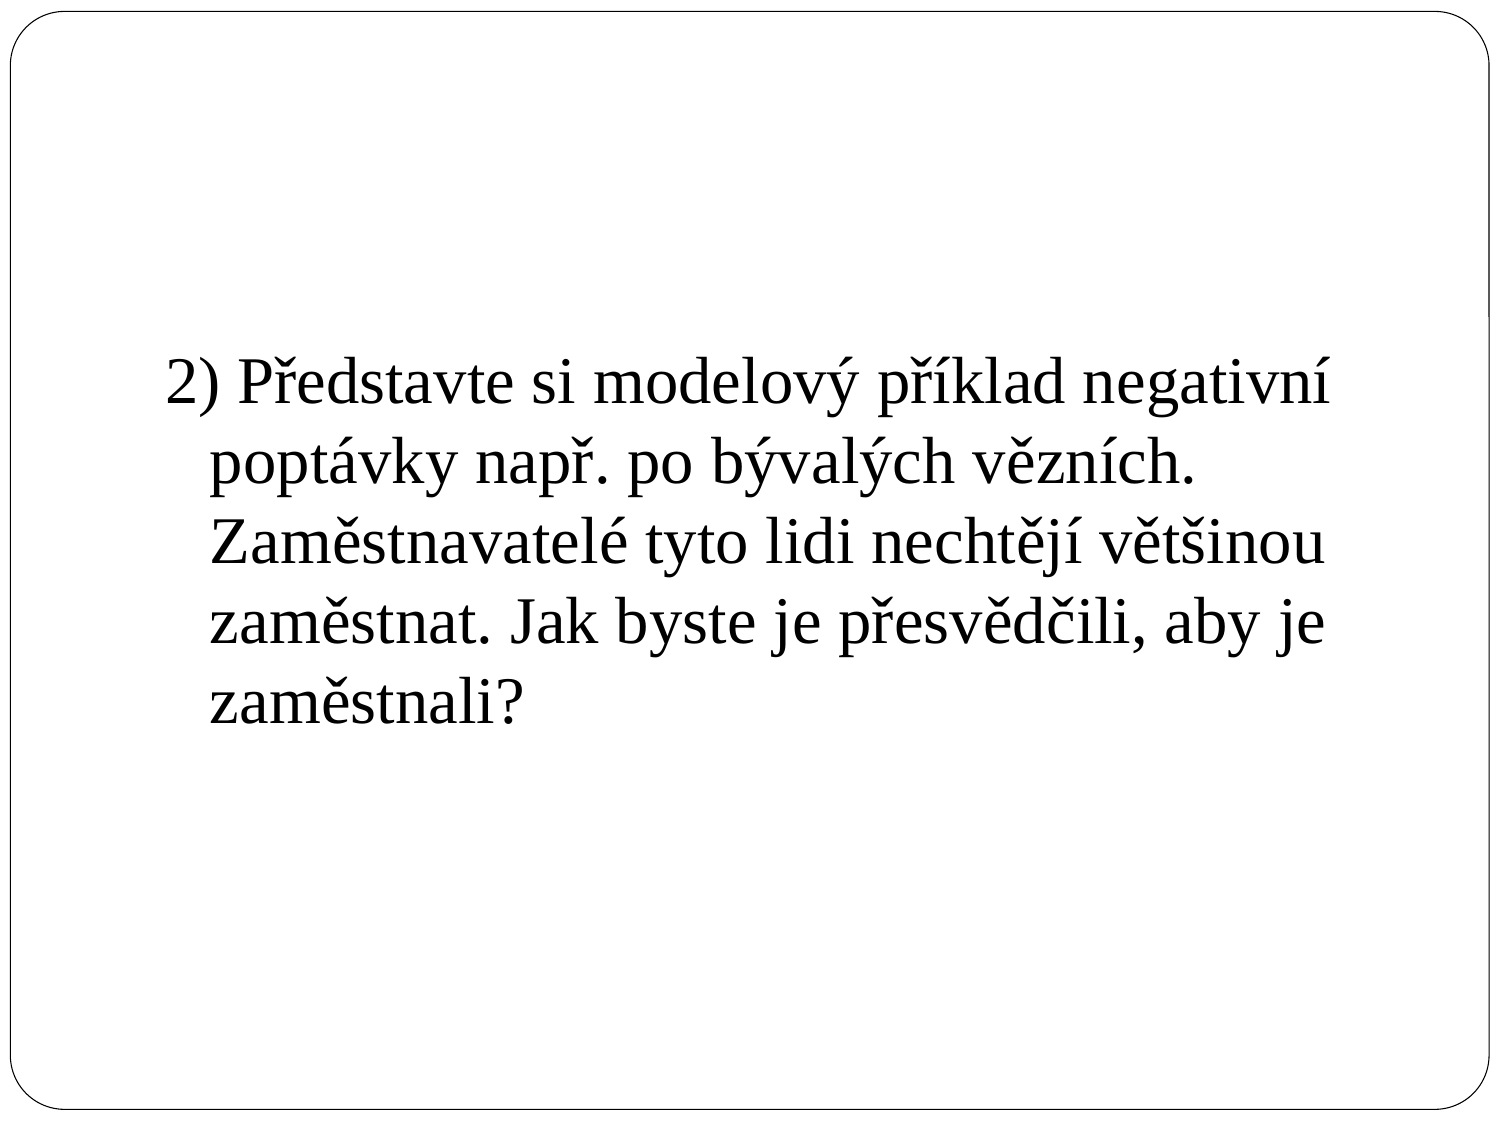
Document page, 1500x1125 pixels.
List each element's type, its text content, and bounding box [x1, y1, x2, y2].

list 2) Představte si modelový příklad negativní poptávky např. po bývalých vězních. Zaměstnavatelé tyto lidi nechtějí většinou zaměstnat. Jak byste je přesvědčili, aby je zaměstnali? [150, 237, 1426, 988]
